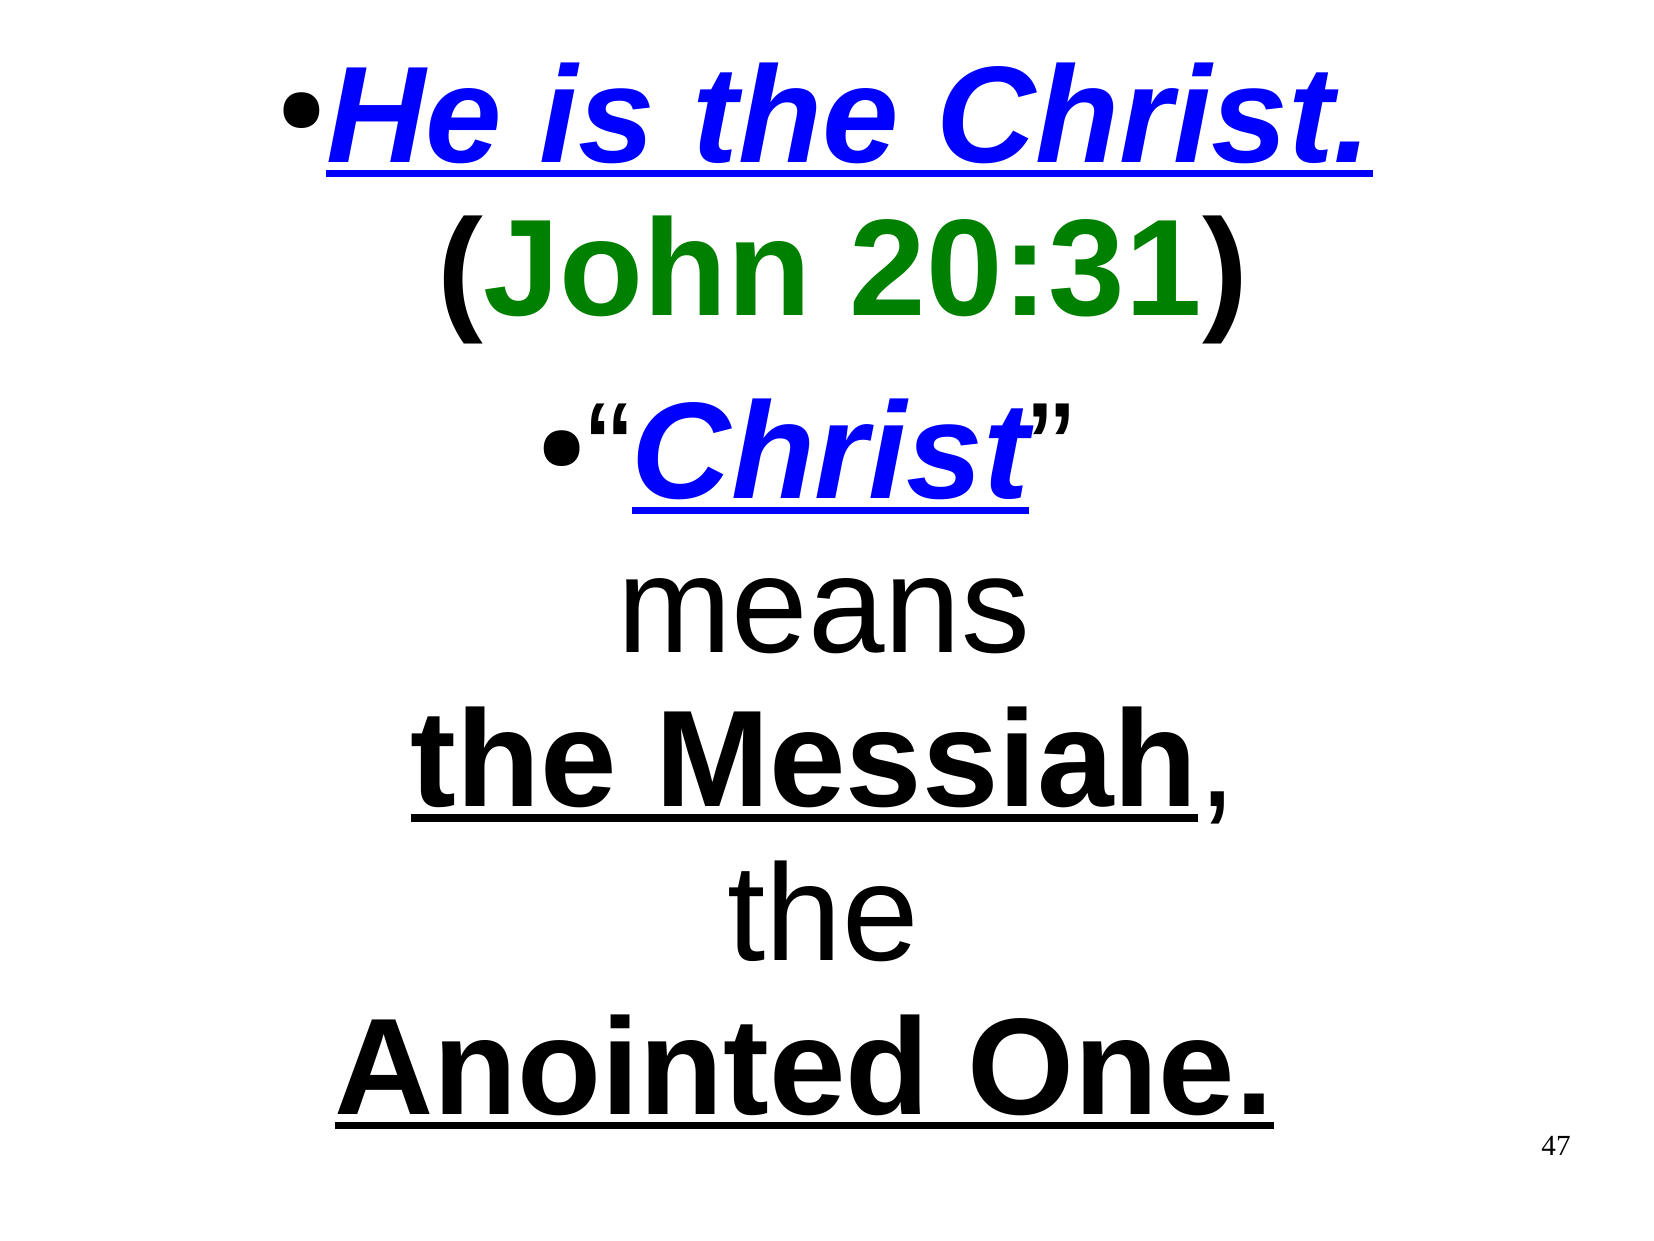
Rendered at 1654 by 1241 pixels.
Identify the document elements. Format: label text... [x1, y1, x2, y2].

list He is the Christ. (John 20:31) “Christ” means the Messiah, the Anointed One. [37, 37, 1613, 1238]
